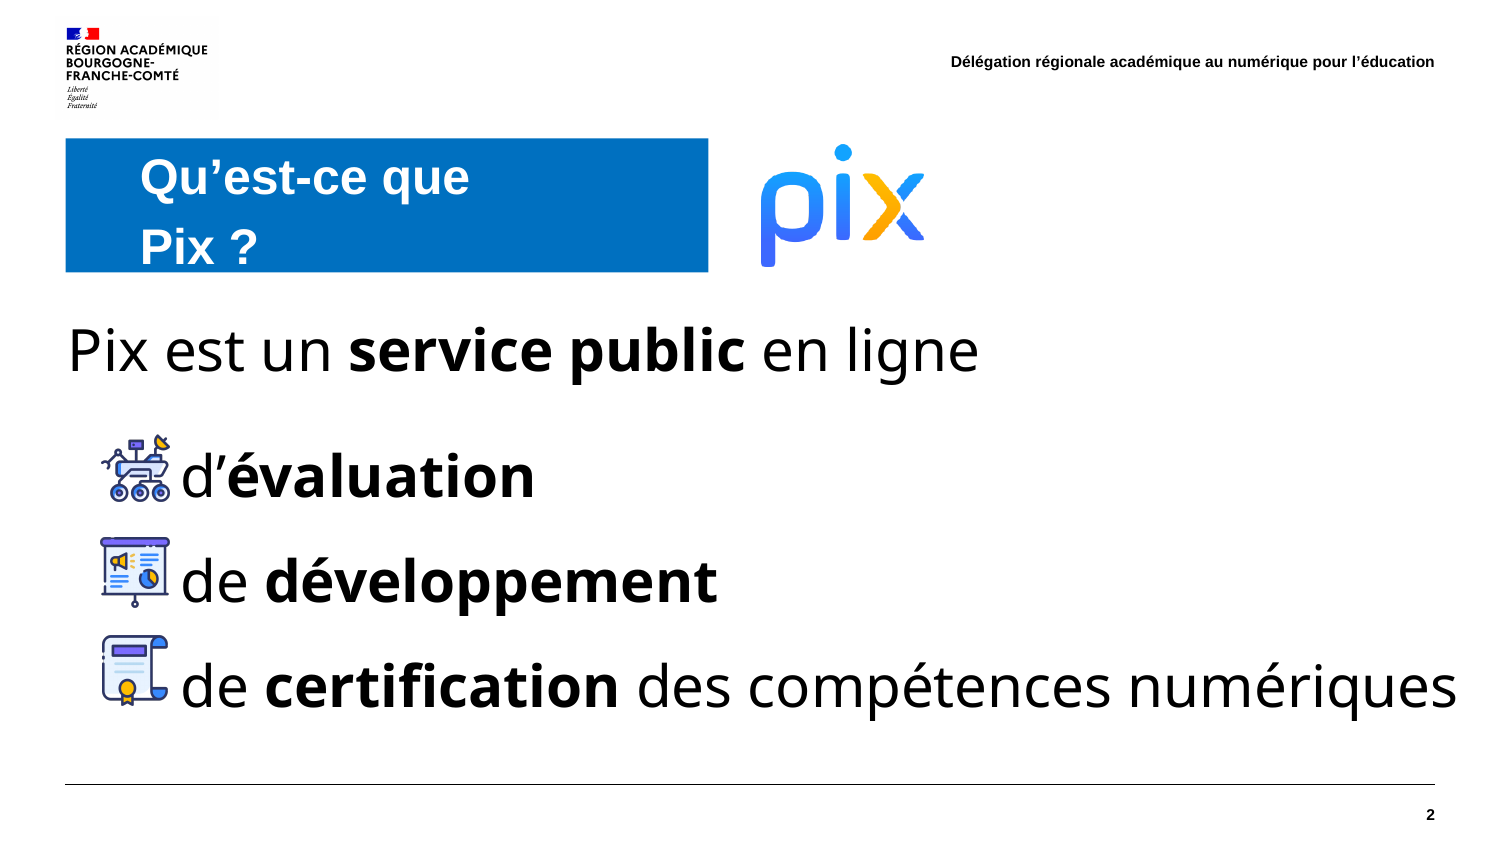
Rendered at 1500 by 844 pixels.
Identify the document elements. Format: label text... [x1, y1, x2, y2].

text_box Pix est un service public en ligne d’évaluation de développement de certification des compétences numériques [53, 271, 1500, 844]
footer Délégation régionale académique au numérique pour l’éducation [470, 32, 1436, 92]
picture [101, 433, 170, 502]
picture [761, 144, 924, 267]
picture [102, 635, 168, 706]
picture [100, 537, 170, 608]
list Qu’est-ce que Pix ? [65, 138, 709, 271]
picture [55, 16, 219, 120]
